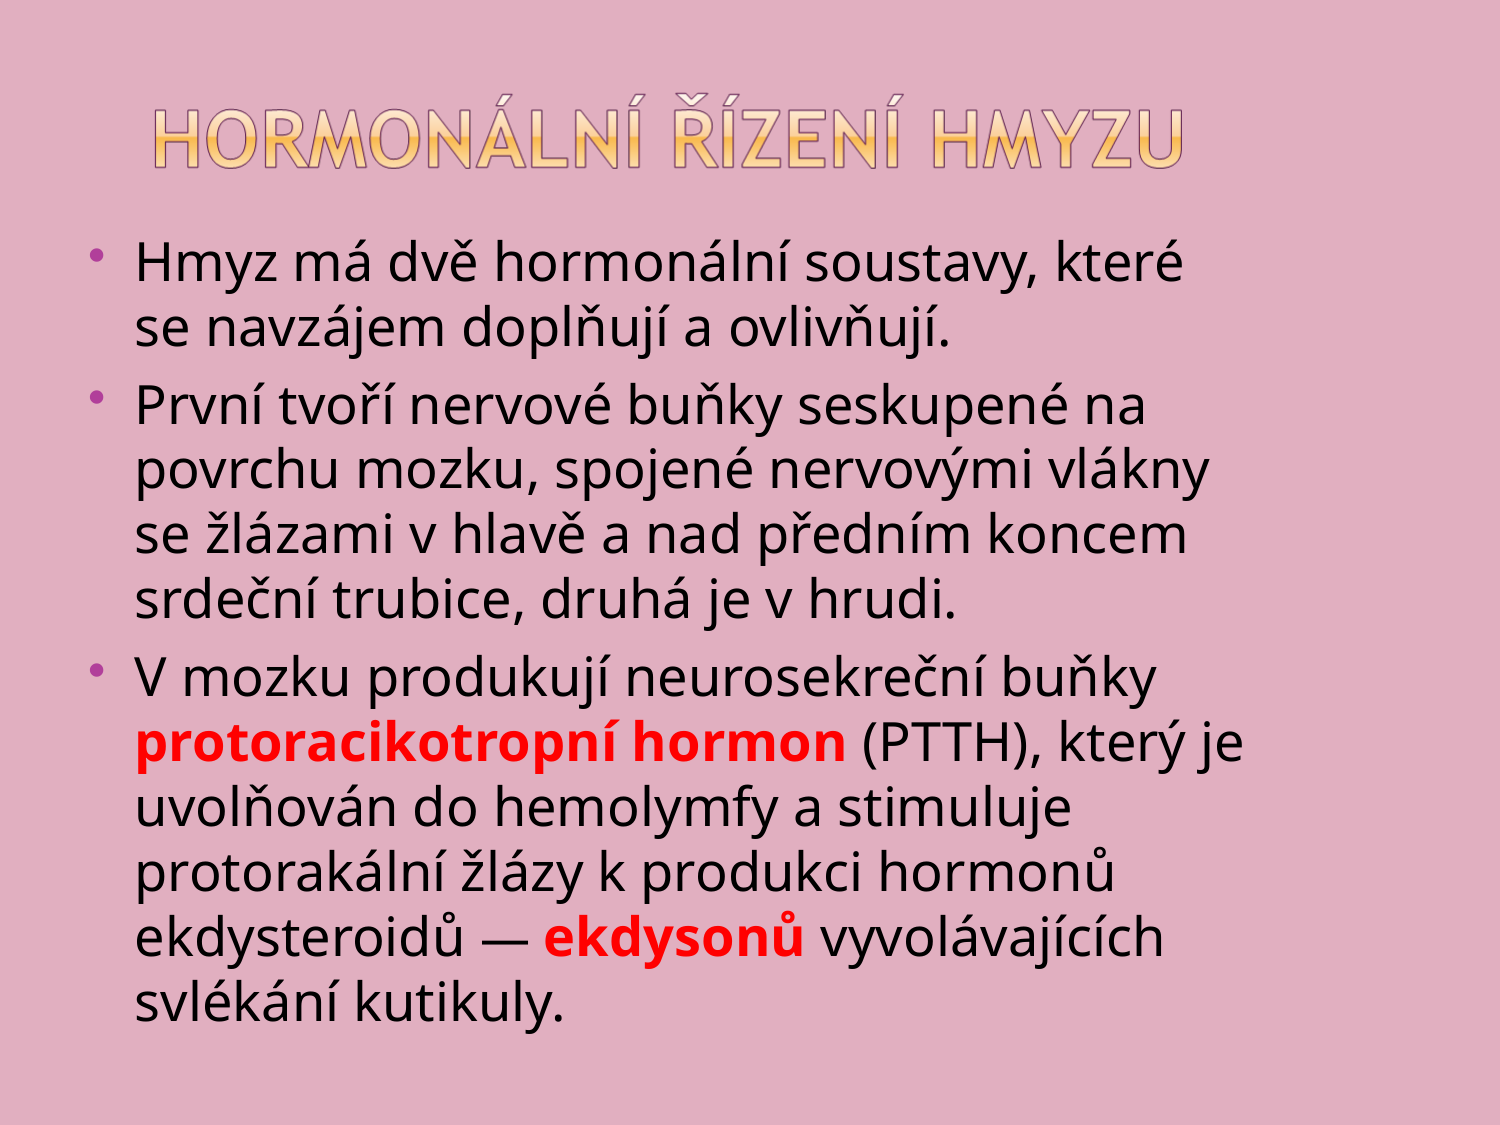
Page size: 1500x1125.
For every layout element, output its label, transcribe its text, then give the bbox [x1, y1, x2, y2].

text_box [75, 53, 1264, 234]
list Hmyz má dvě hormonální soustavy, které se navzájem doplňují a ovlivňují. První tvoří nervové buňky seskupené na povrchu mozku, spojené nervovými vlákny se žlázami v hlavě a nad předním koncem srdeční trubice, druhá je v hrudi. V mozku produkují neurosekreční buňky protoracikotropní hormon (PTTH), který je uvolňován do hemolymfy a stimuluje protorakální žlázy k produkci hormonů ekdysteroidů — ekdysonů vyvolávajících svlékání kutikuly. [75, 220, 1263, 1060]
